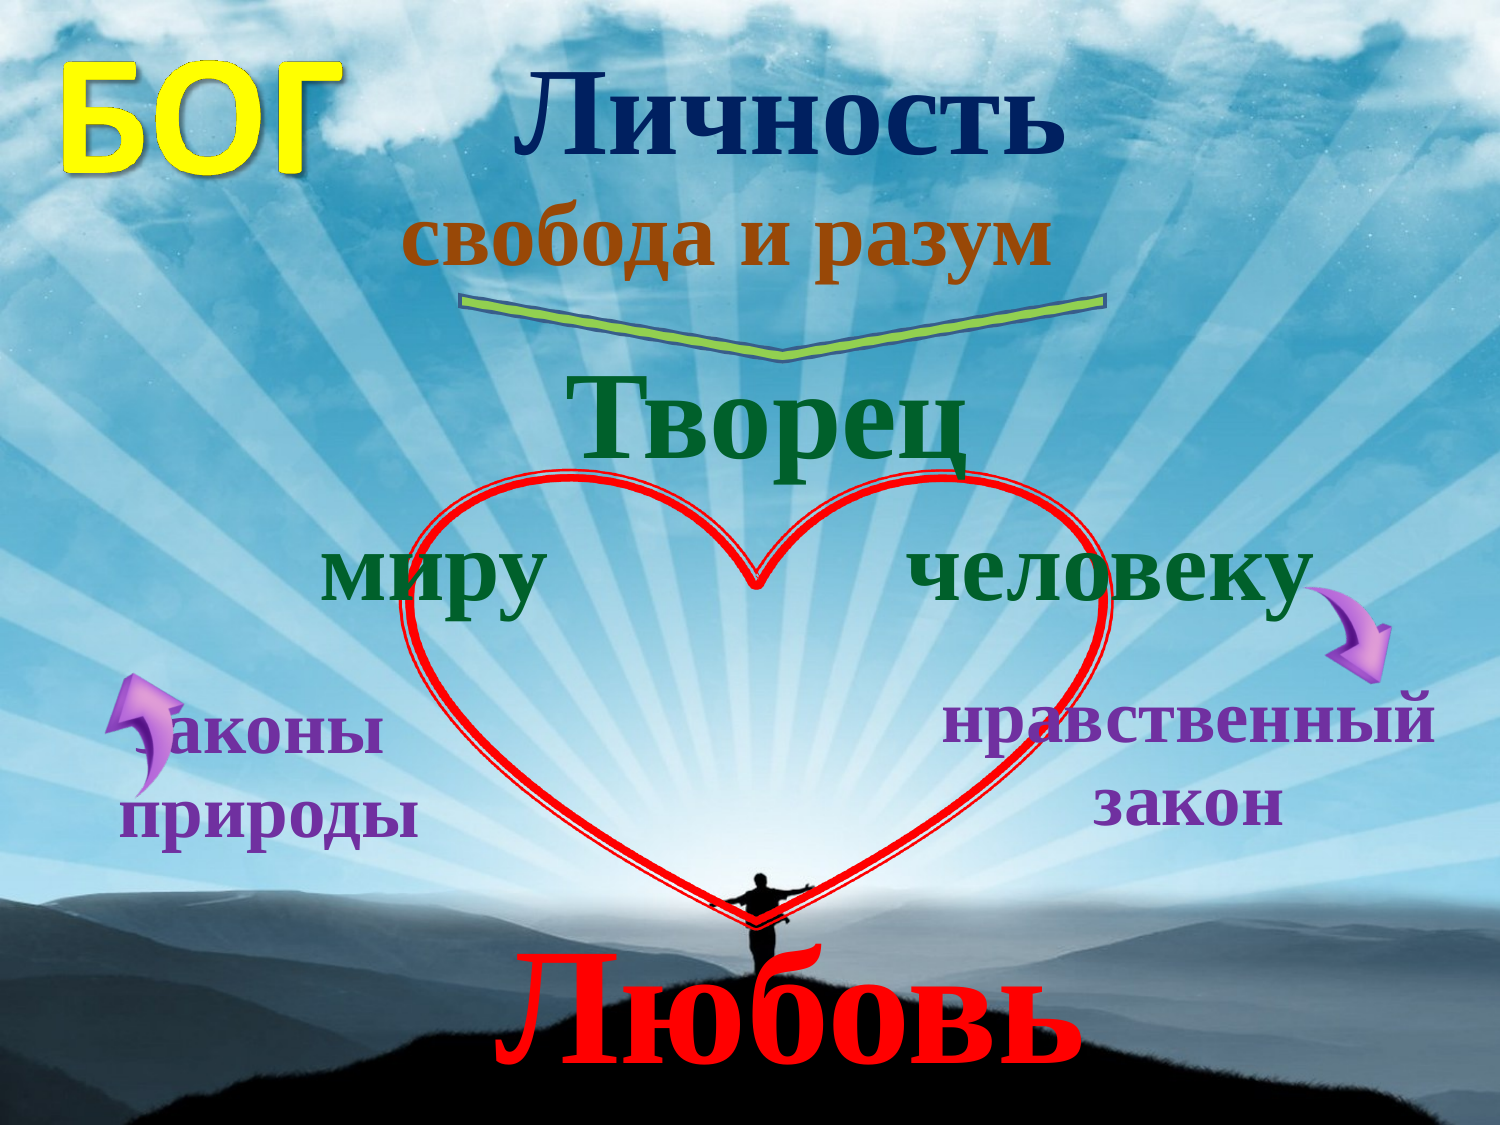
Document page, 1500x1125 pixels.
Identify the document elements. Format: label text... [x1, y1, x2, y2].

picture [0, 0, 1500, 1125]
text_box нравственный закон [925, 667, 1454, 850]
text_box Личность [480, 35, 1102, 190]
text_box законы природы [93, 679, 446, 862]
text_box свобода и разум [385, 175, 1070, 293]
text_box Творец [550, 364, 1032, 494]
text_box миру [304, 503, 622, 631]
text_box человеку [890, 503, 1336, 631]
text_box Любовь [480, 907, 1114, 1108]
